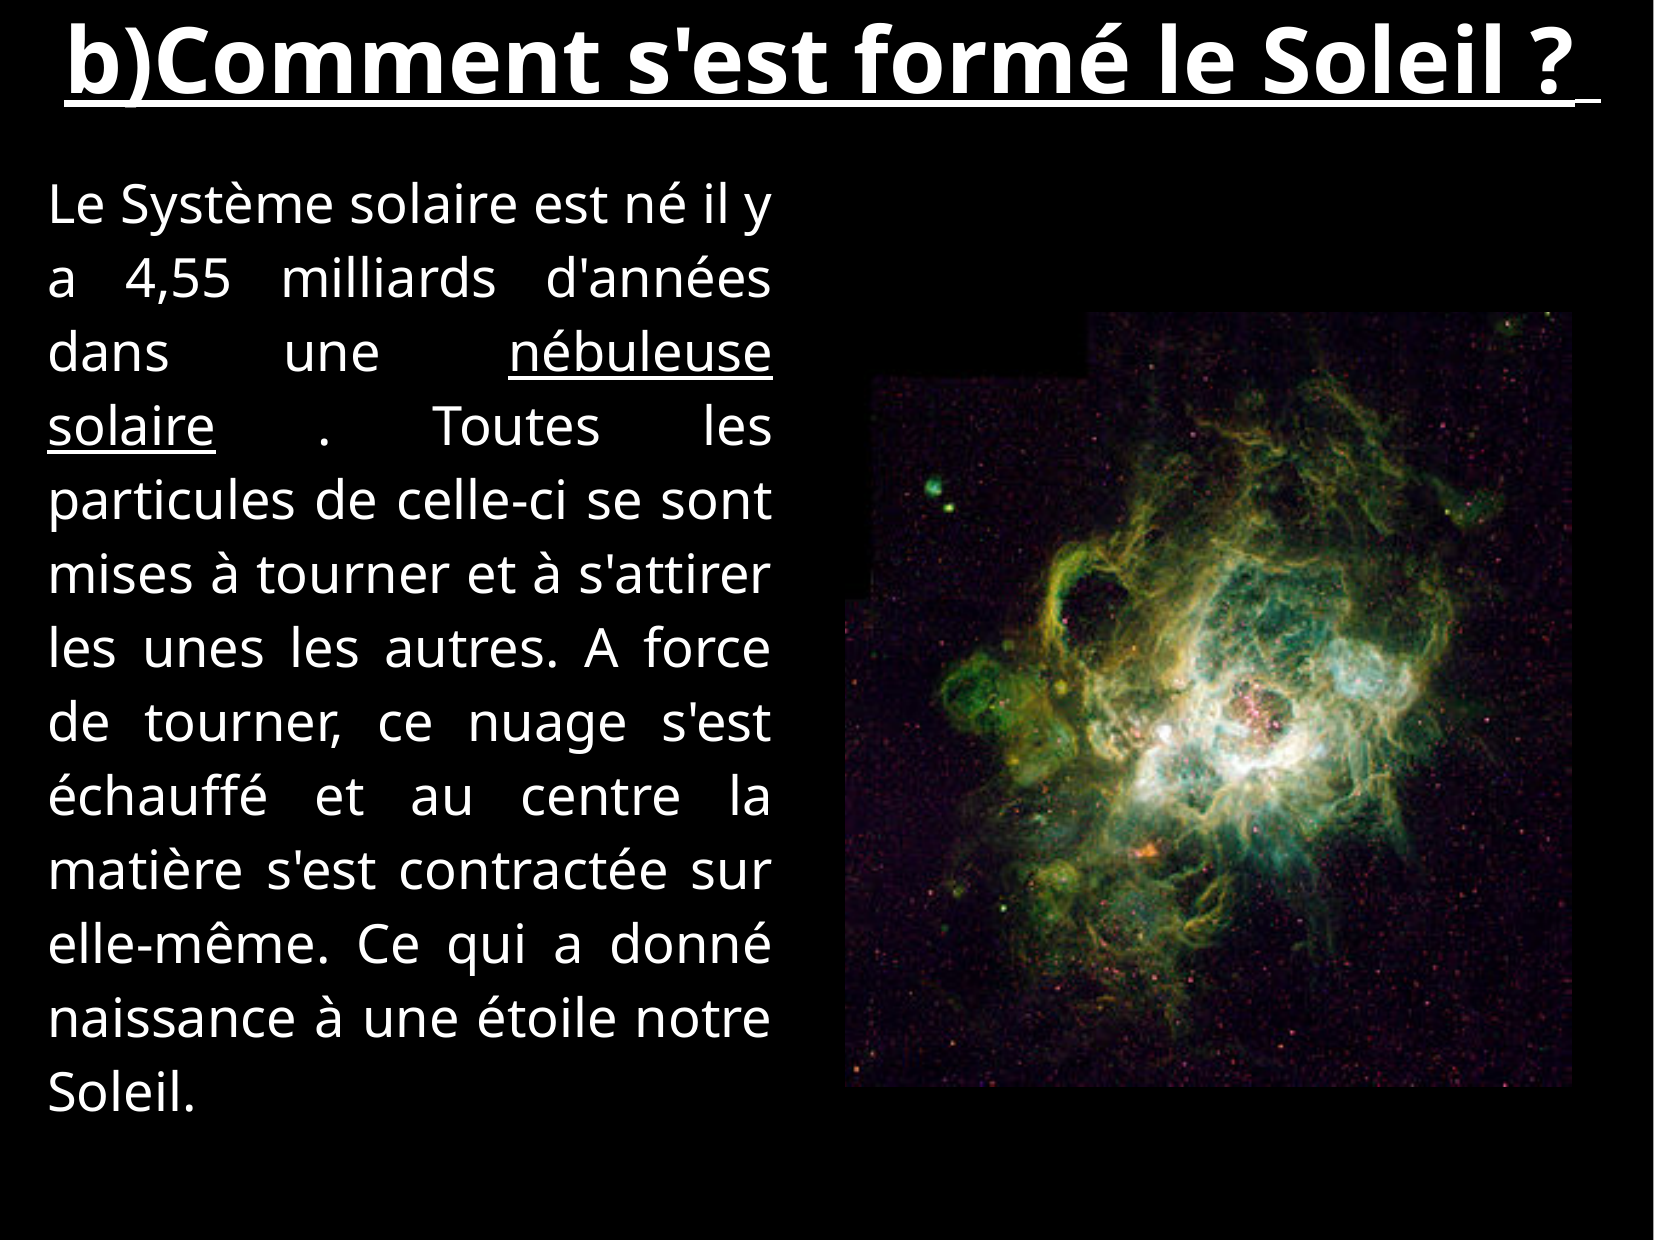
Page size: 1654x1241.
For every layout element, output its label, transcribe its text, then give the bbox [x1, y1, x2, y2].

picture [845, 312, 1572, 1087]
list Le Système solaire est né il y a 4,55 milliards d'années dans une nébuleuse solaire . Toutes les particules de celle-ci se sont mises à tourner et à s'attirer les unes les autres. A force de tourner, ce nuage s'est échauffé et au centre la matière s'est contractée sur elle-même. Ce qui a donné naissance à une étoile notre Soleil. [47, 165, 774, 1241]
title b)Comment s'est formé le Soleil ? [23, 0, 1642, 225]
